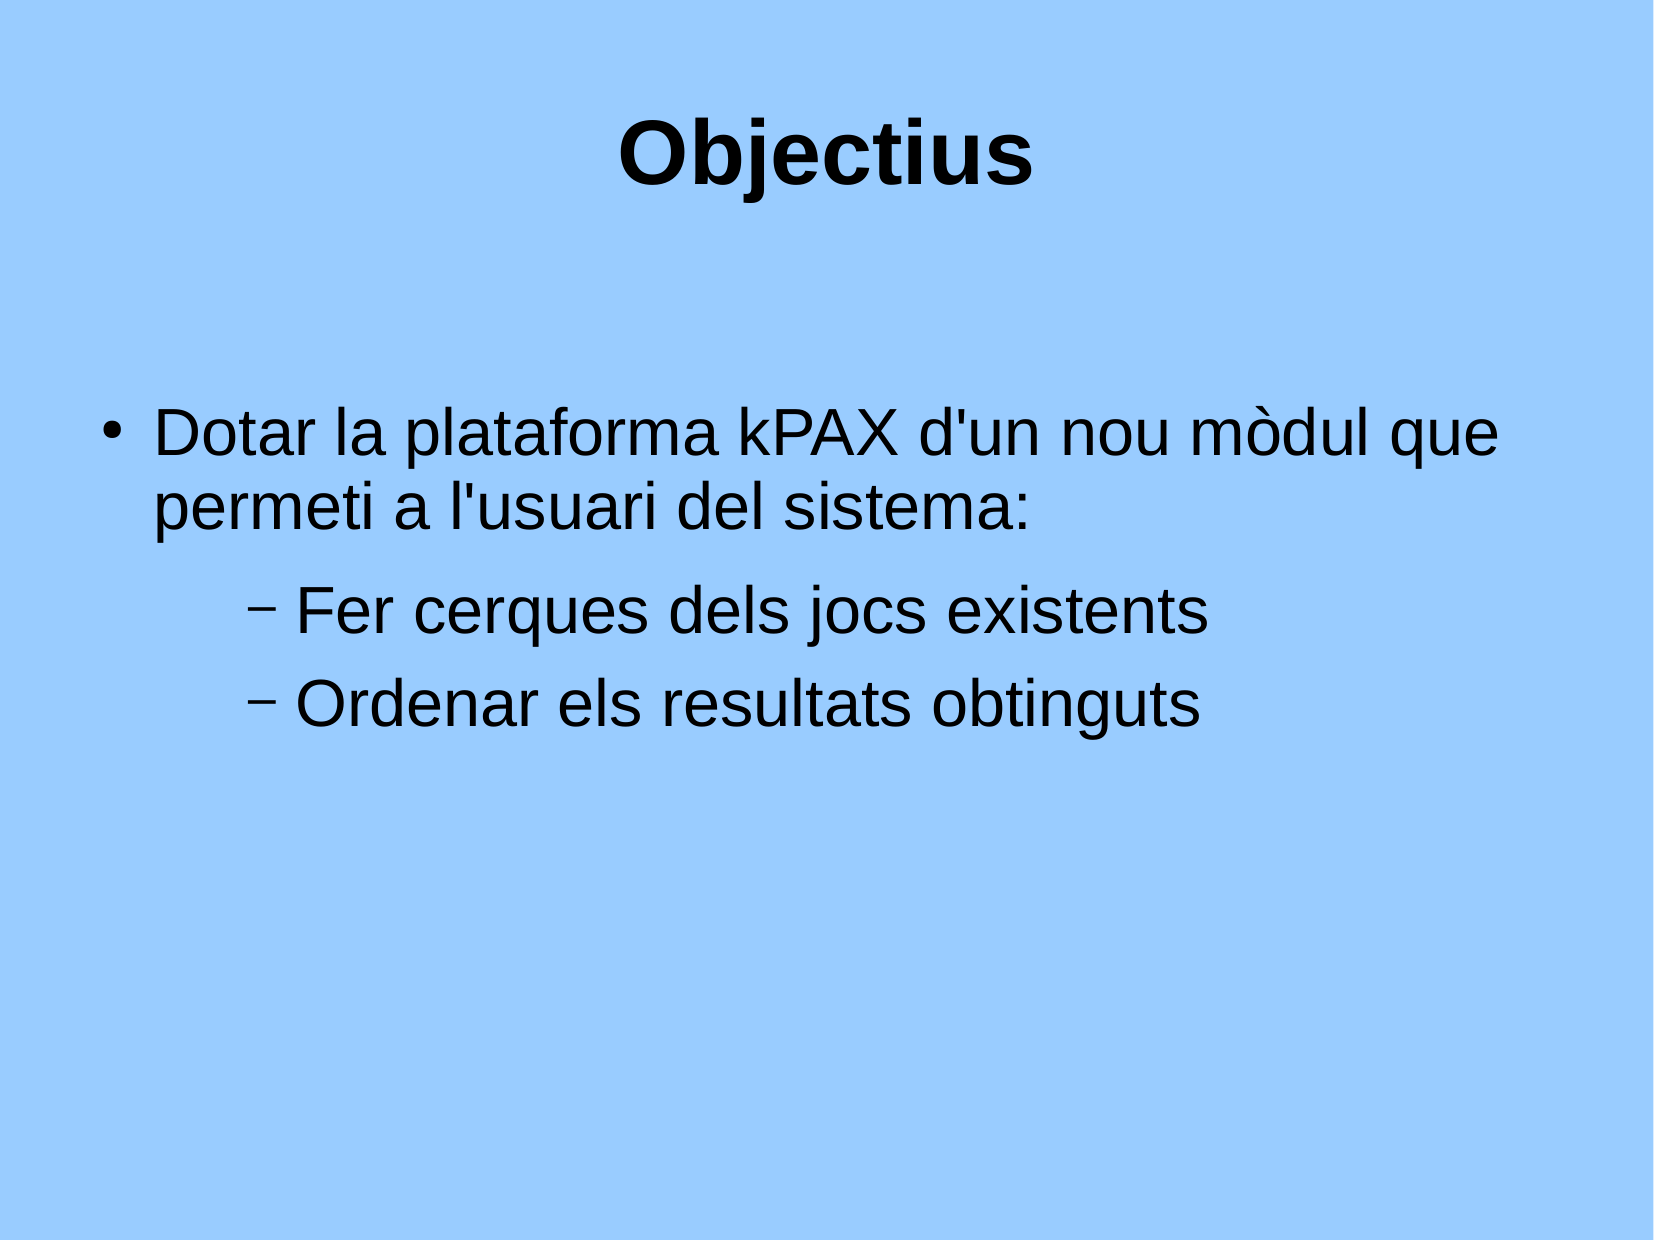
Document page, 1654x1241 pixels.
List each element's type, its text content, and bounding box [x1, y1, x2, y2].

title Objectius [82, 49, 1571, 257]
list Dotar la plataforma kPAX d'un nou mòdul que permeti a l'usuari del sistema: Fer cerques dels jocs existents Ordenar els resultats obtinguts [82, 290, 1571, 1109]
